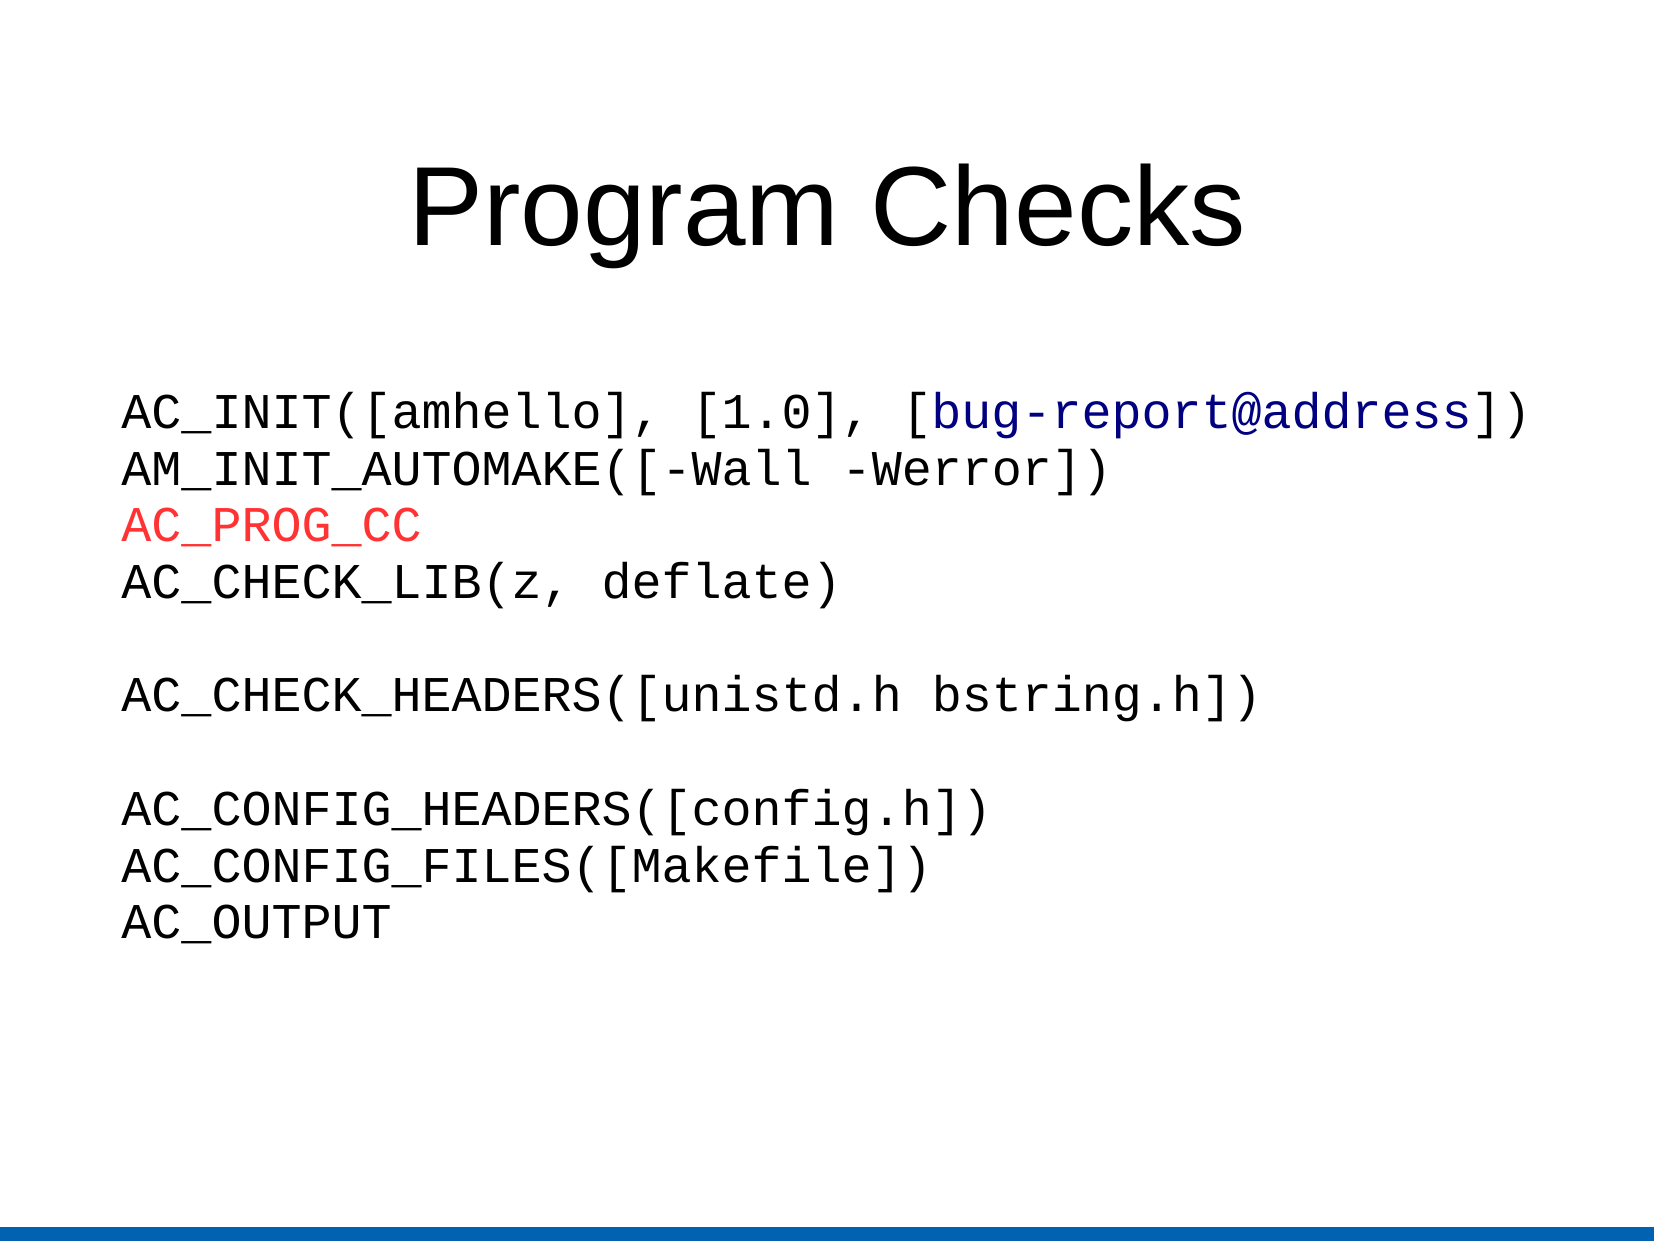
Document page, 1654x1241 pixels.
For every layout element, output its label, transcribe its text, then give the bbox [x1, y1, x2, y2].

title Program Checks [121, 102, 1533, 311]
subtitle AC_INIT([amhello], [1.0], [bug-report@address]) AM_INIT_AUTOMAKE([-Wall -Werror]) AC_PROG_CC AC_CHECK_LIB(z, deflate) AC_CHECK_HEADERS([unistd.h bstring.h]) AC_CONFIG_HEADERS([config.h]) AC_CONFIG_FILES([Makefile]) AC_OUTPUT [121, 315, 1533, 1156]
